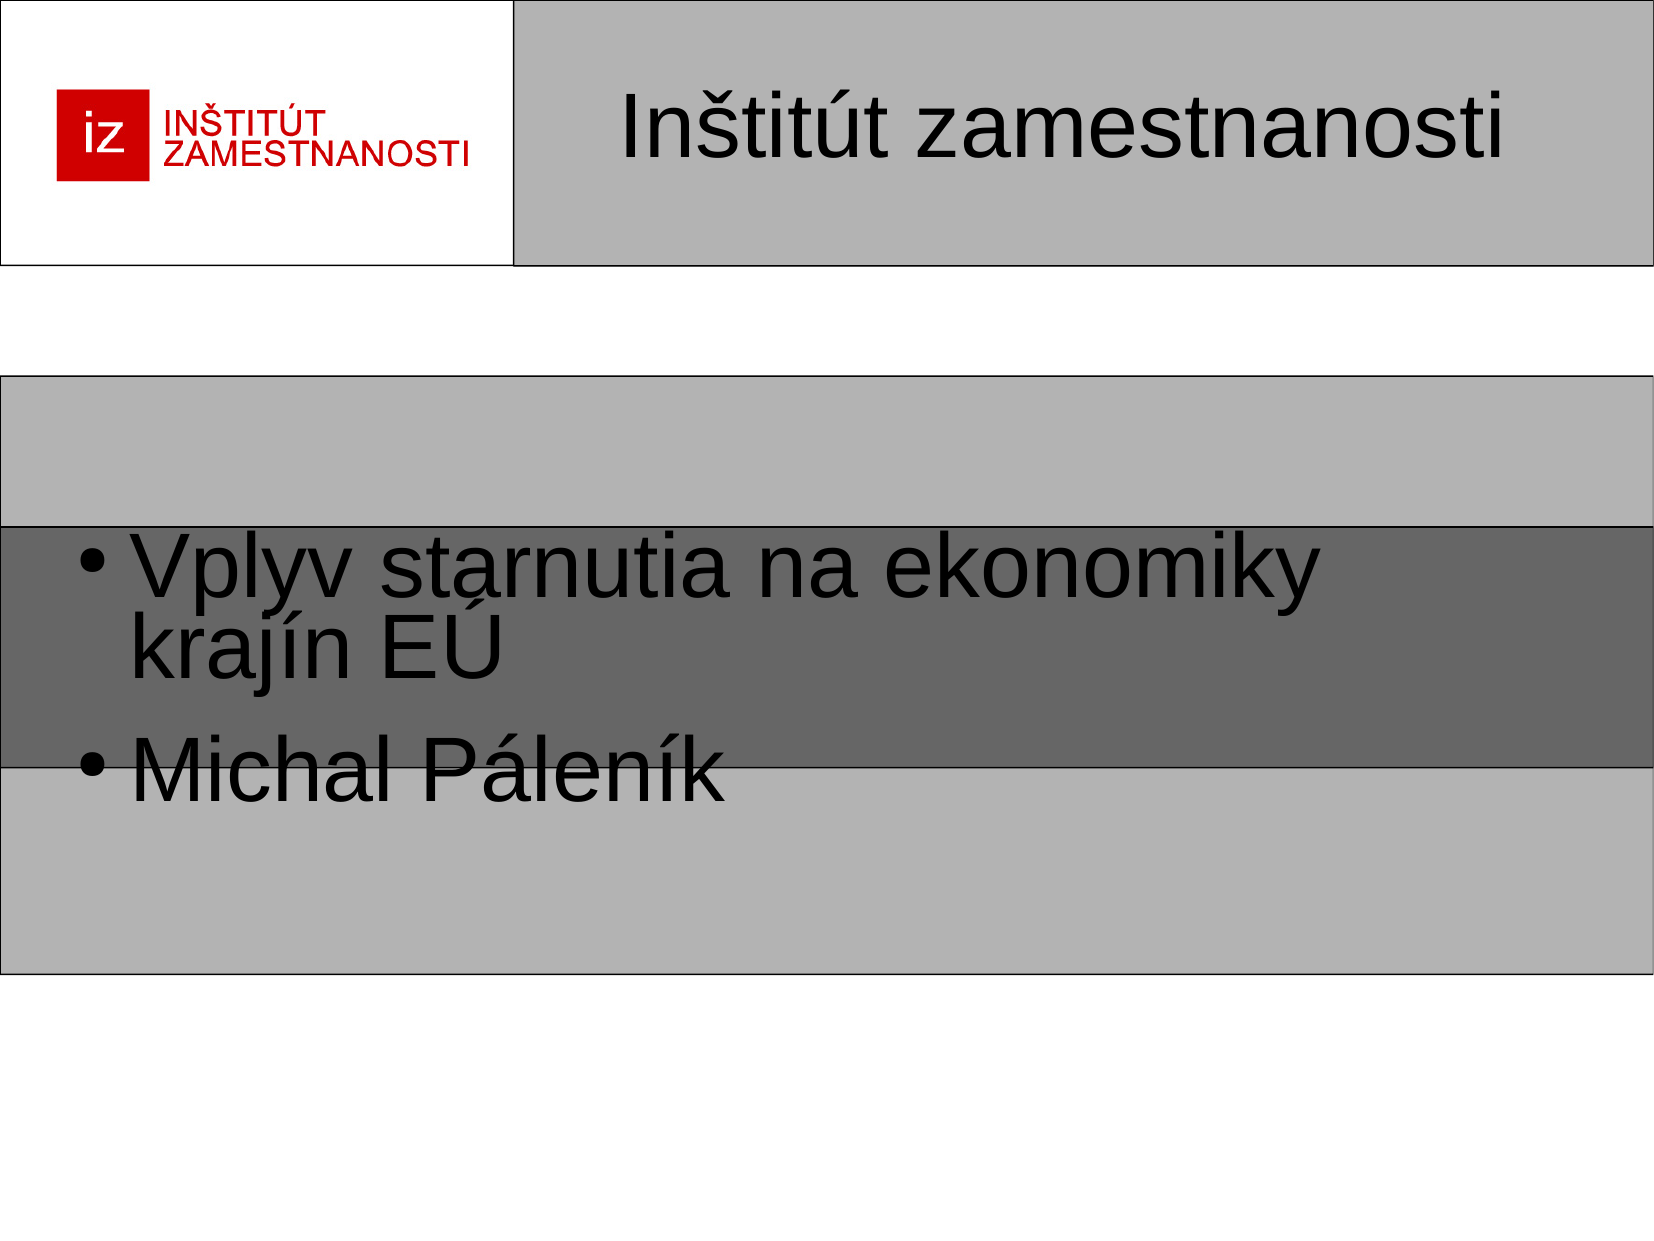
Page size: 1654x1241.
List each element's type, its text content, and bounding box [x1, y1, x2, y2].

text_box [0, 376, 1654, 975]
list Vplyv starnutia na ekonomiky krajín EÚ Michal Páleník [59, 531, 1506, 839]
title Inštitút zamestnanosti [561, 29, 1565, 237]
picture [5, 8, 512, 257]
